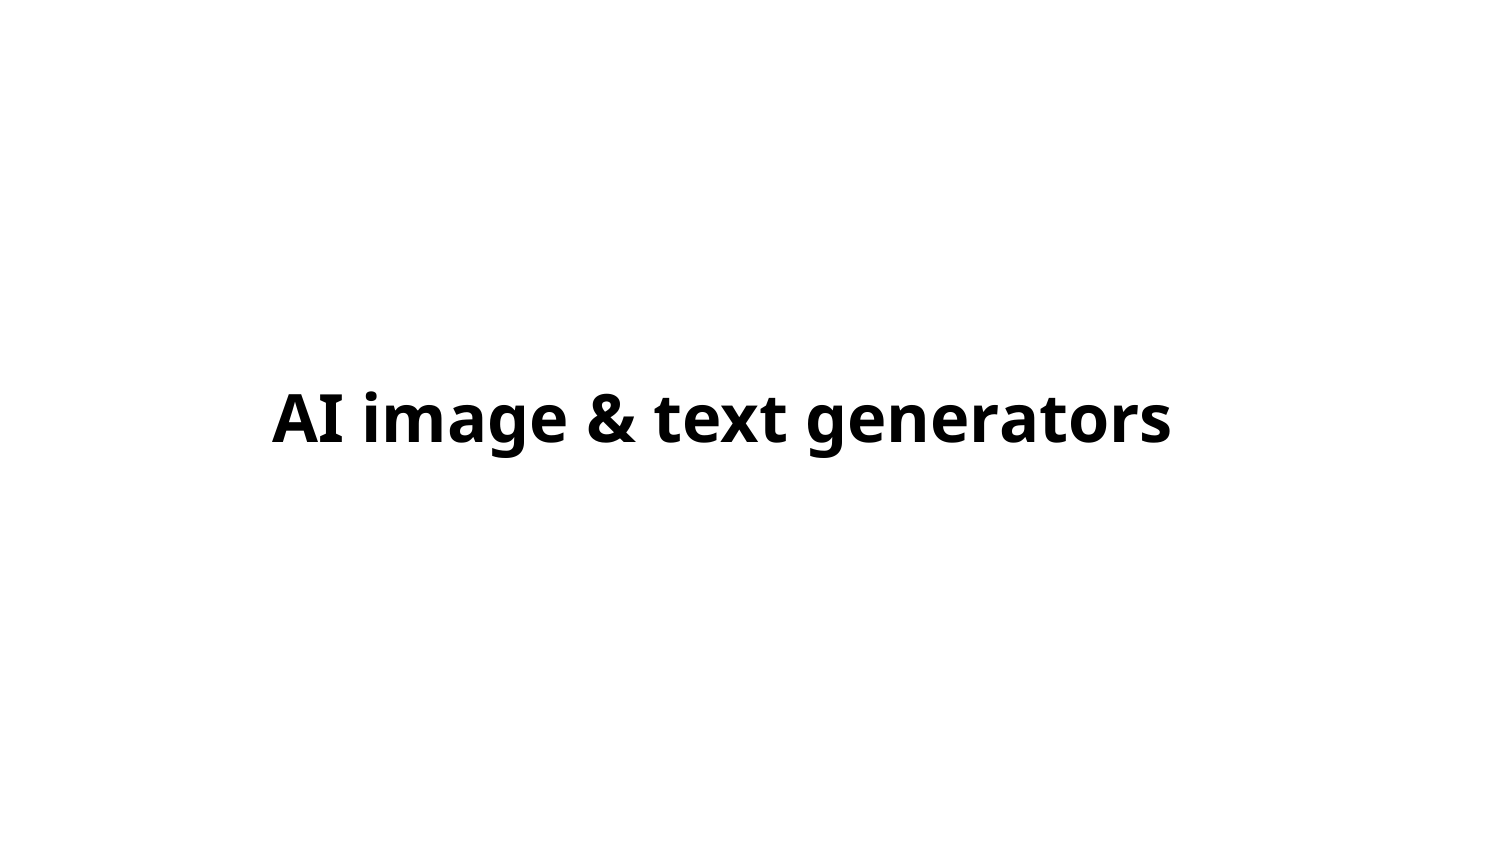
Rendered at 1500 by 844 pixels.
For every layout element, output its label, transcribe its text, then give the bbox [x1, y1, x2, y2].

title AI image & text generators [257, 288, 1243, 477]
